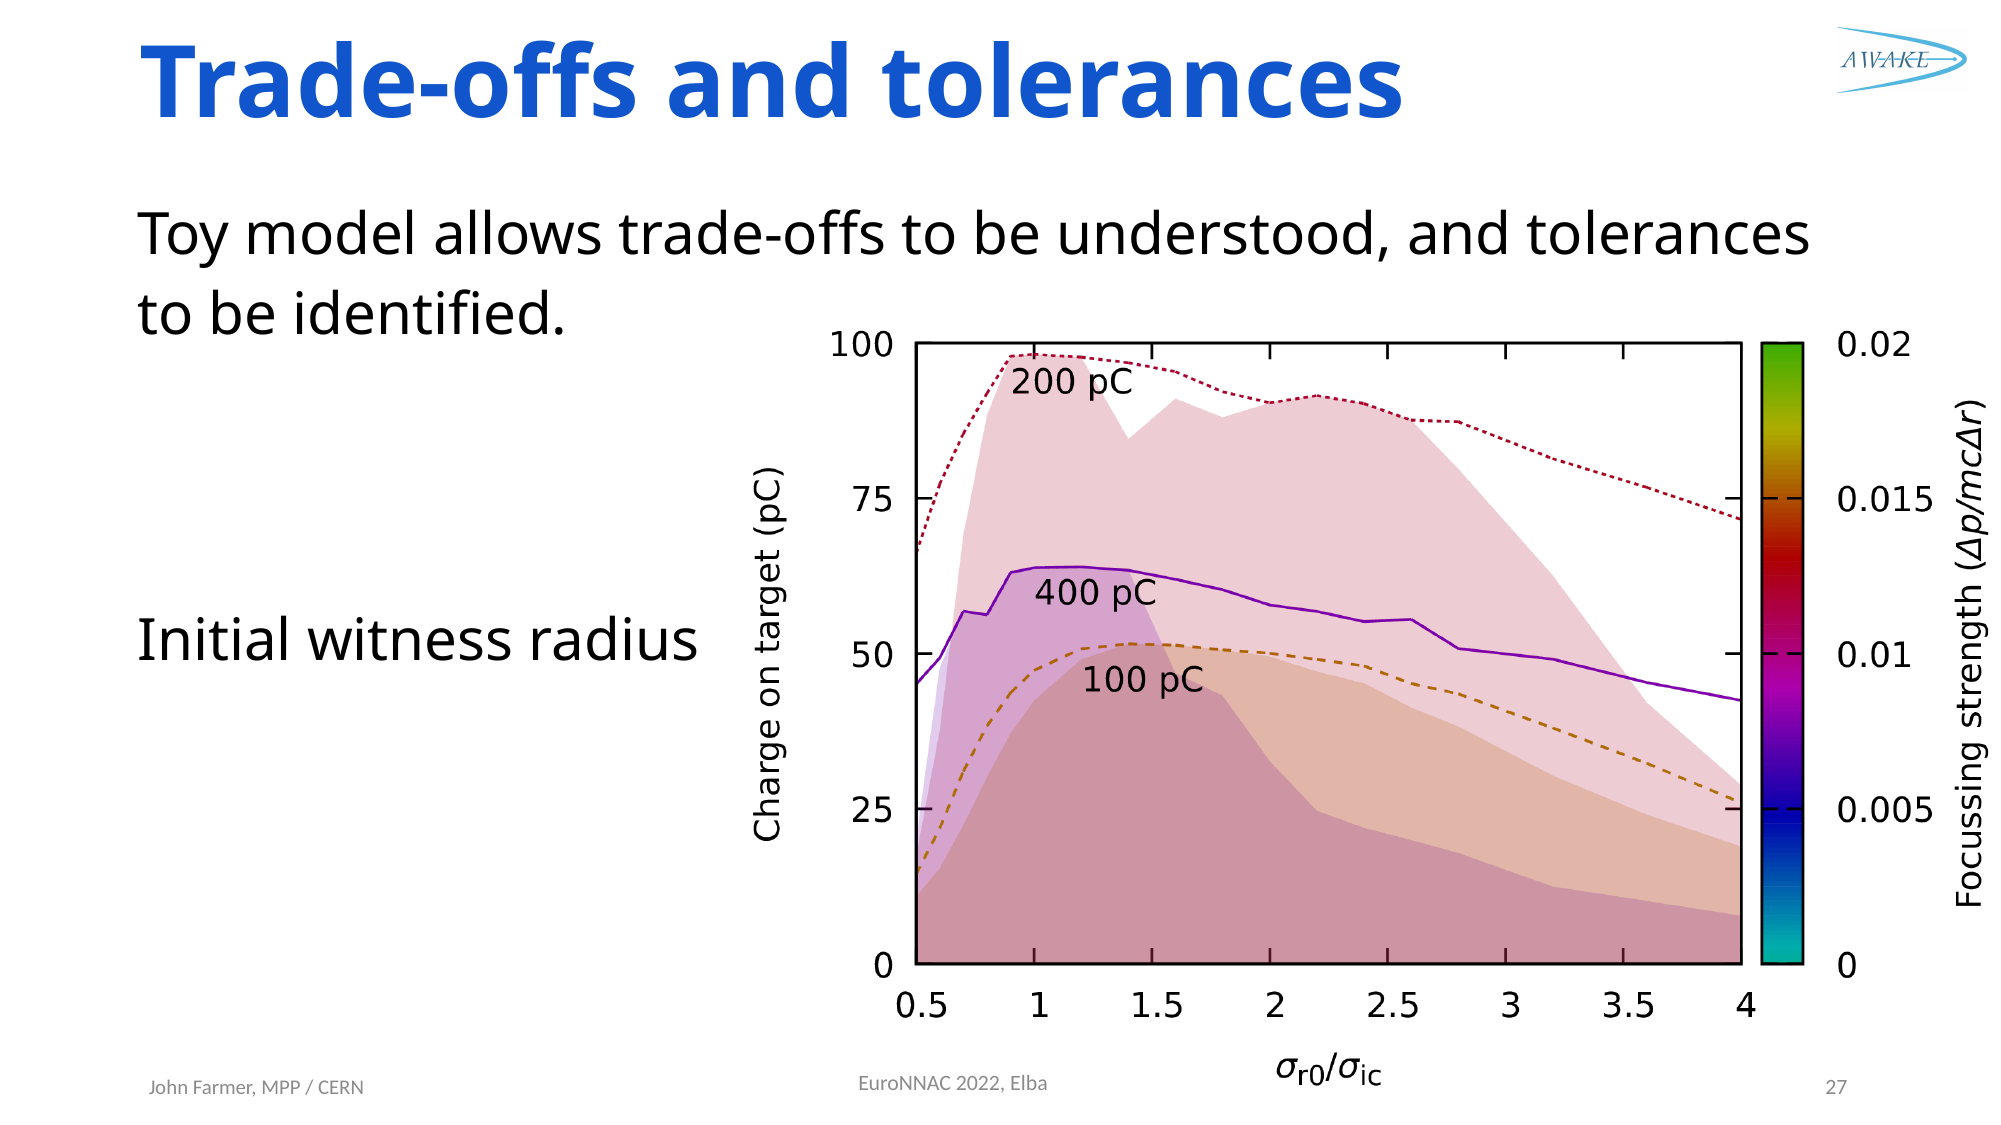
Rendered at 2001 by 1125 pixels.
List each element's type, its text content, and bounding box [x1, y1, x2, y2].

picture [738, 310, 2000, 1093]
picture [1837, 27, 1967, 93]
title Trade-offs and tolerances [139, 10, 1759, 147]
list Toy model allows trade-offs to be understood, and tolerances to be identified. Initial witness radius [137, 192, 1863, 1028]
